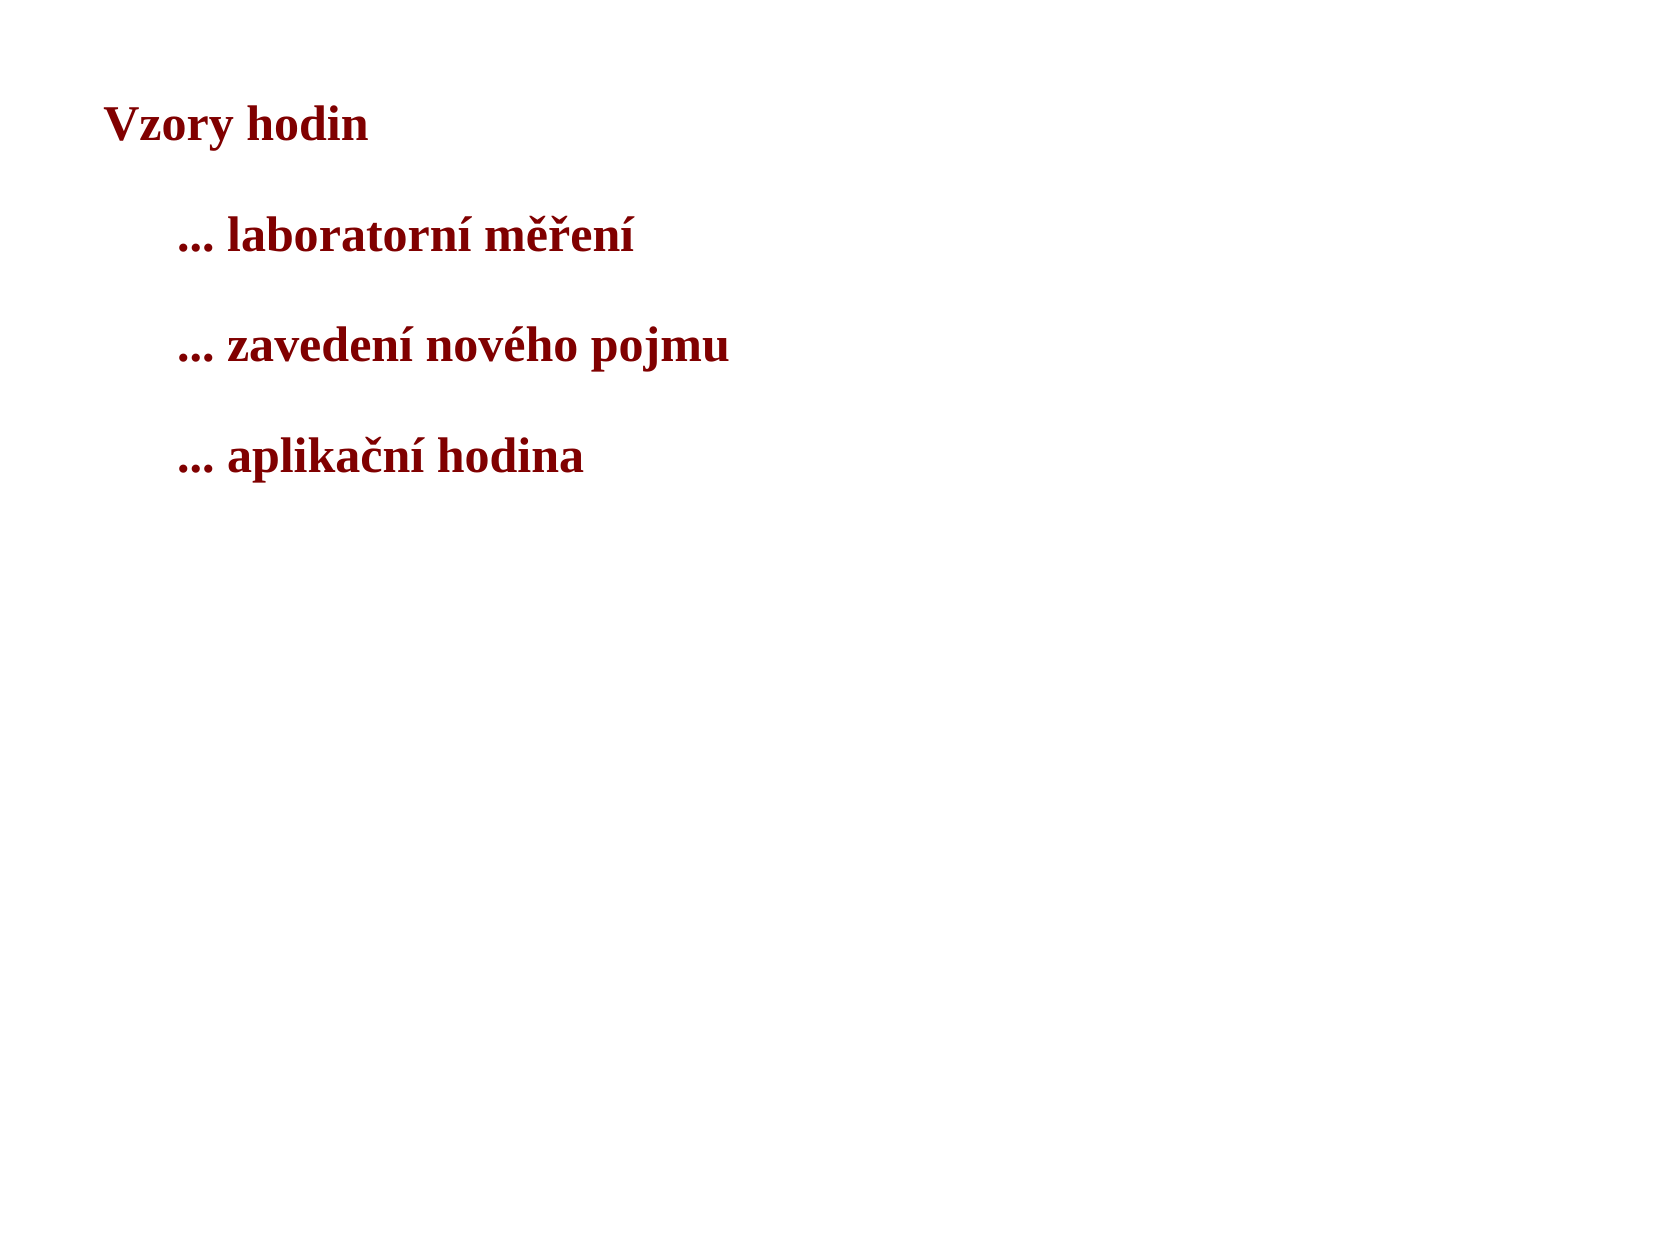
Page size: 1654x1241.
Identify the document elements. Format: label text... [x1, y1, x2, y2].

text_box Vzory hodin ... laboratorní měření ... zavedení nového pojmu ... aplikační hodina [88, 88, 745, 500]
